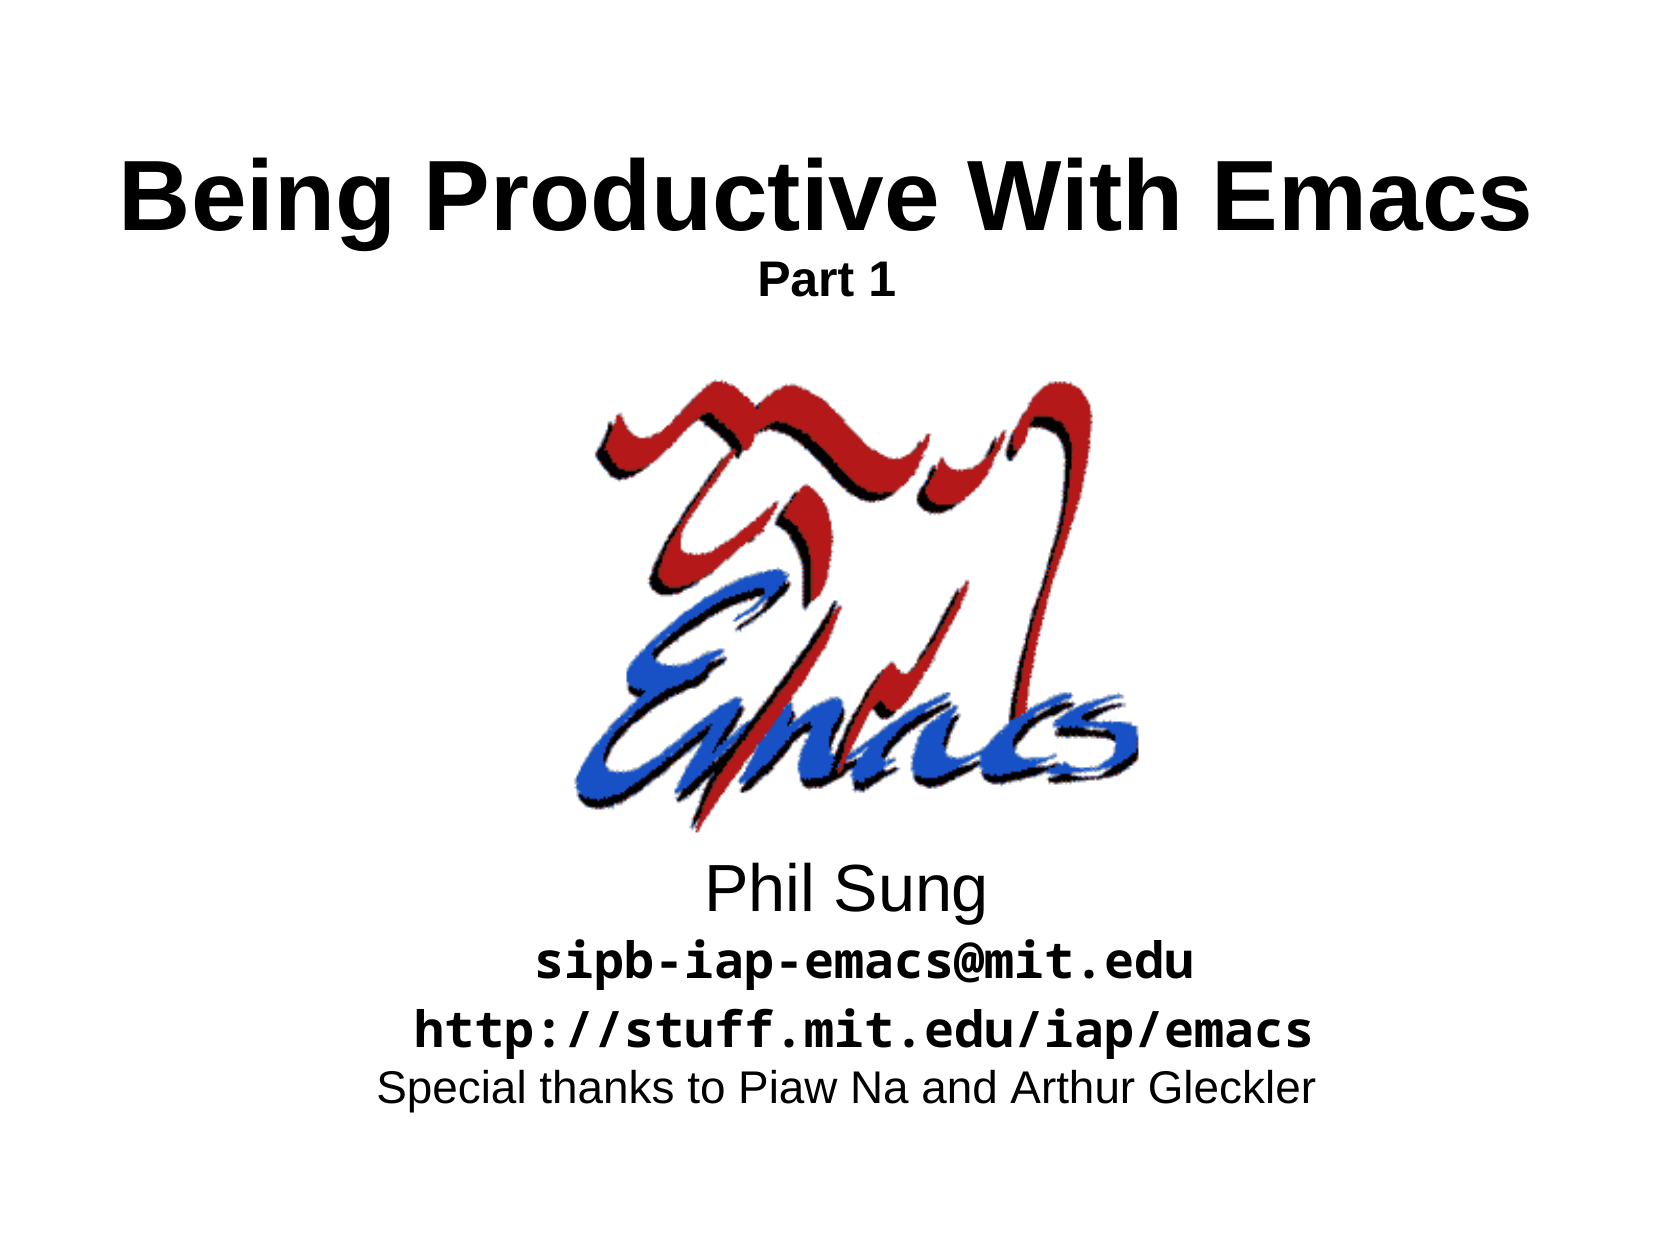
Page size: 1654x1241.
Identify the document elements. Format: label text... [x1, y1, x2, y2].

title Being Productive With Emacs Part 1 [82, 72, 1571, 374]
subtitle Phil Sung sipb-iap-emacs@mit.edu http://stuff.mit.edu/iap/emacs Special thanks to Piaw Na and Arthur Gleckler [82, 803, 1576, 1160]
picture [529, 378, 1166, 837]
